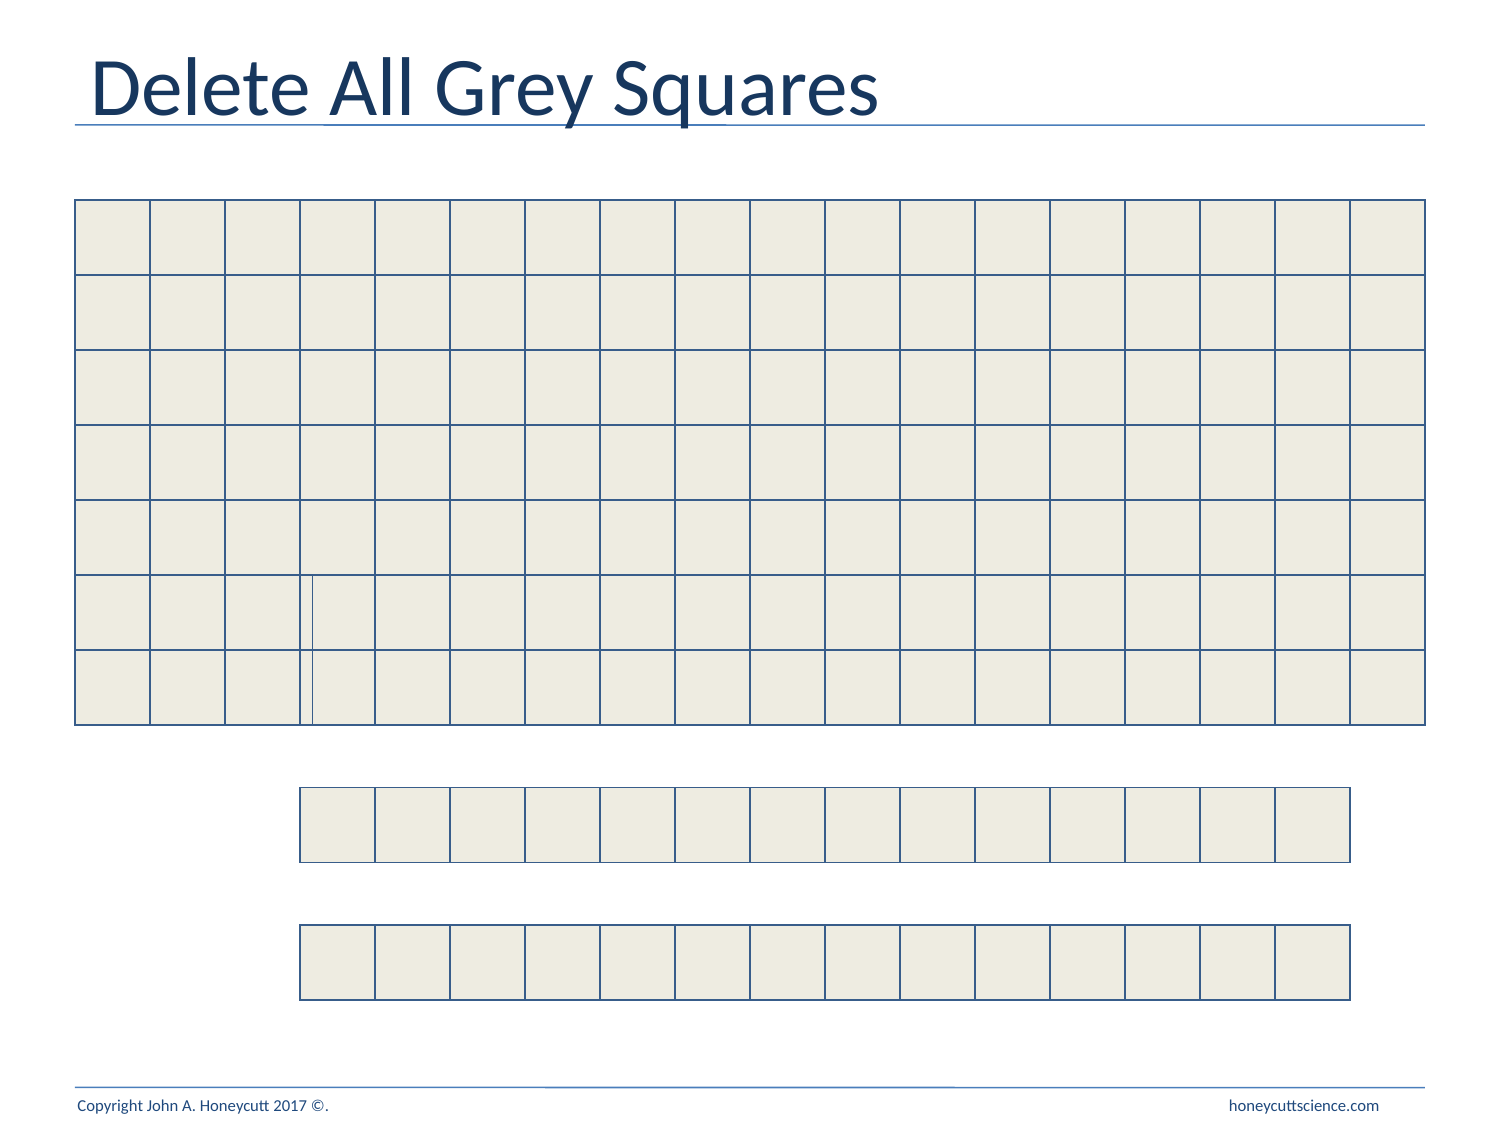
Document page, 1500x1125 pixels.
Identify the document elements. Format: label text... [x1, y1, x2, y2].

text_box [299, 924, 1350, 1000]
title Delete All Grey Squares [75, 45, 1425, 121]
text_box [74, 199, 1425, 725]
text_box [299, 787, 1350, 863]
